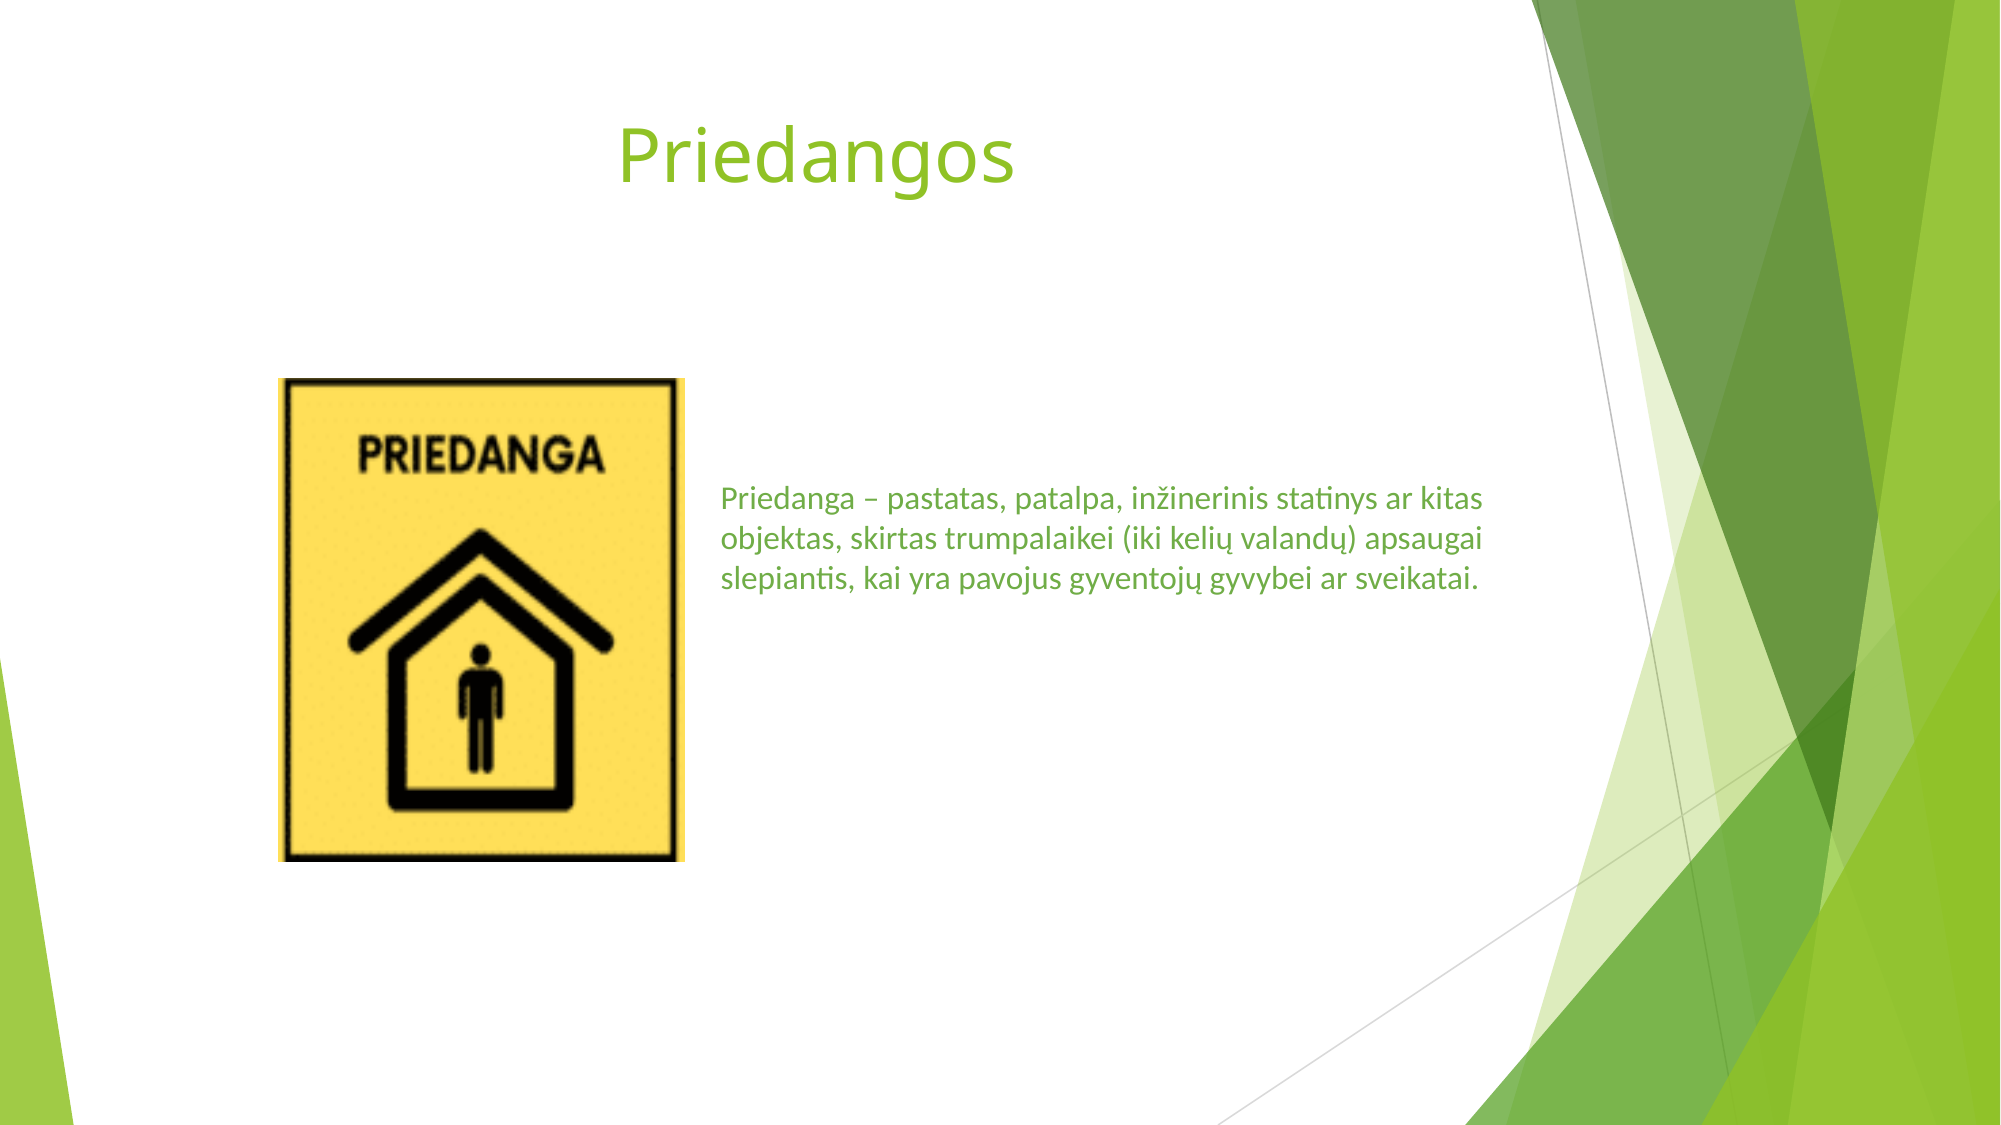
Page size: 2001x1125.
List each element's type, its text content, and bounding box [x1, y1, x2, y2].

picture [278, 378, 685, 862]
text_box Priedanga – pastatas, patalpa, inžinerinis statinys ar kitas objektas, skirtas trumpalaikei (iki kelių valandų) apsaugai slepiantis, kai yra pavojus gyventojų gyvybei ar sveikatai. [705, 468, 1611, 605]
title Priedangos [111, 99, 1522, 317]
